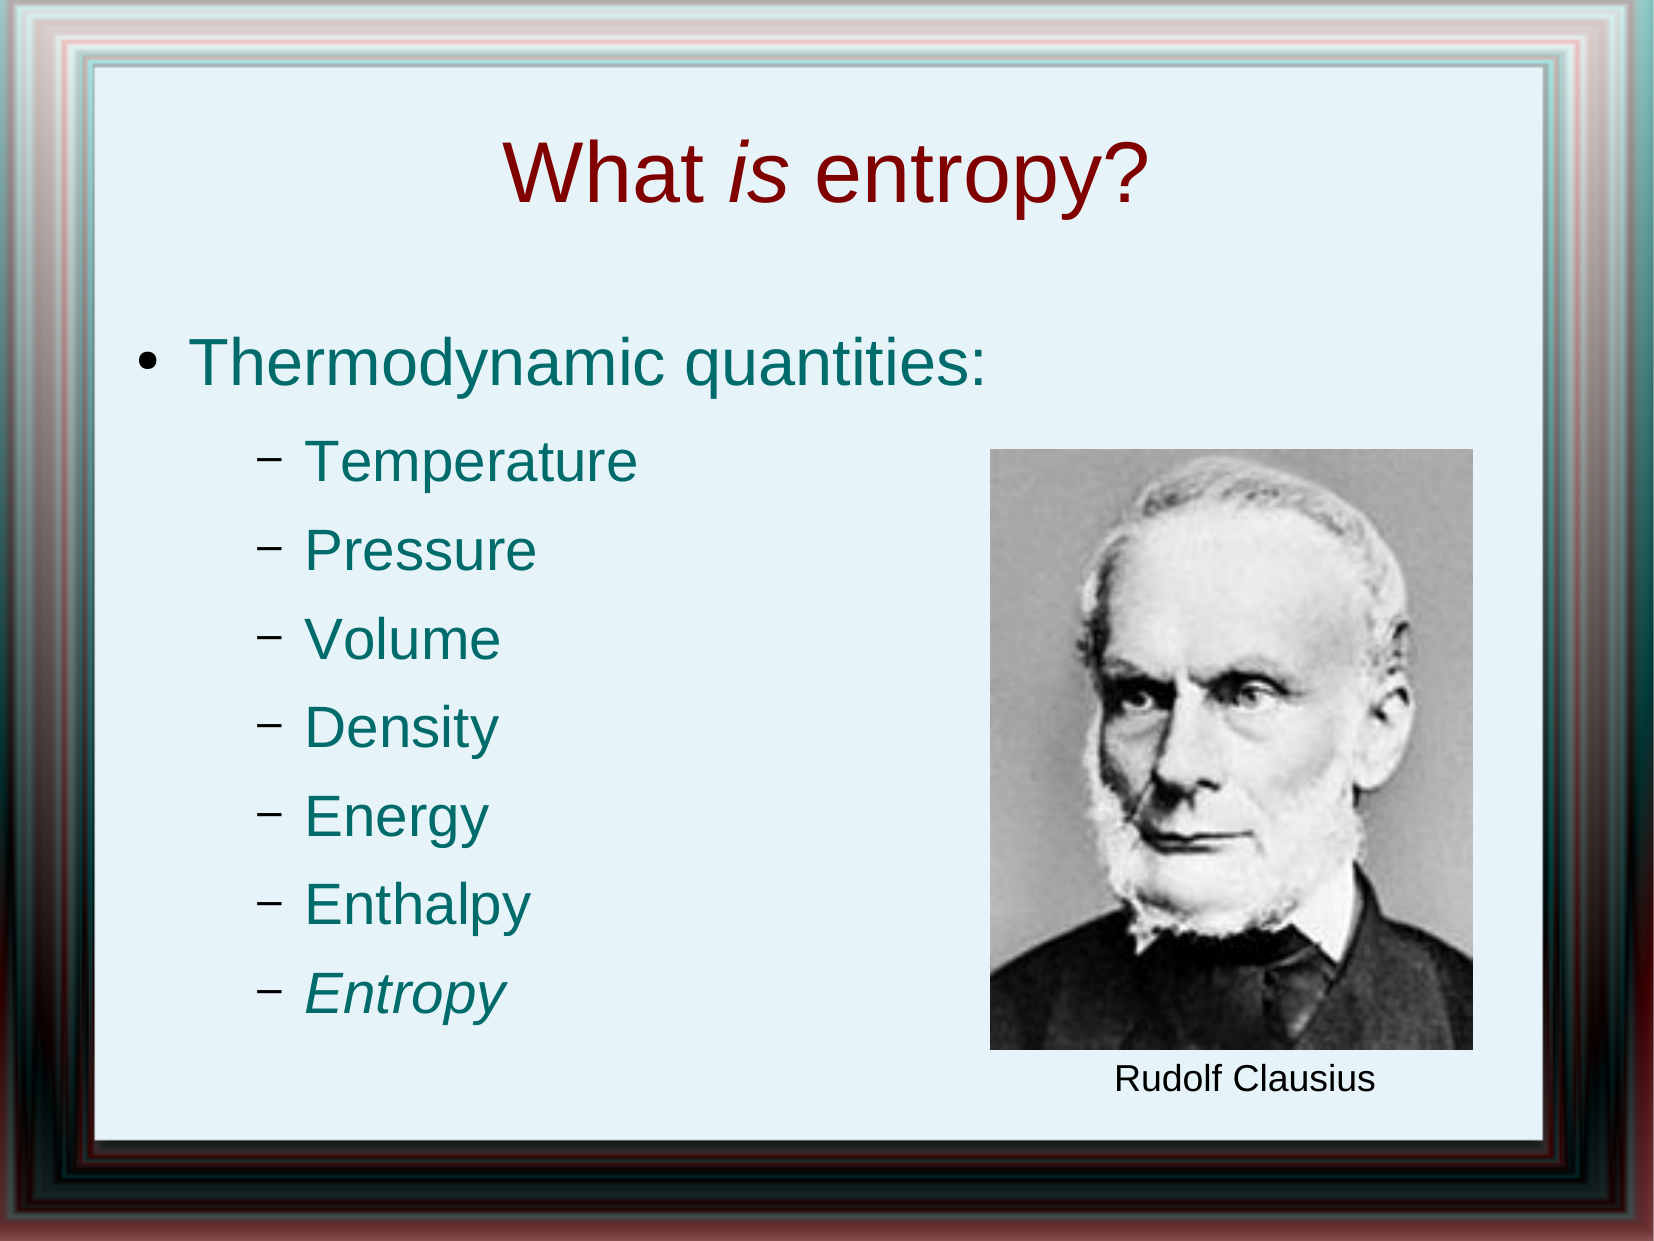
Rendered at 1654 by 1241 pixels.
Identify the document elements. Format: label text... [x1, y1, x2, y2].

title What is entropy? [118, 88, 1536, 257]
picture [0, 0, 1654, 1241]
list Thermodynamic quantities: Temperature Pressure Volume Density Energy Enthalpy Entropy [118, 324, 1506, 1025]
text_box Rudolf Clausius [990, 1050, 1501, 1107]
